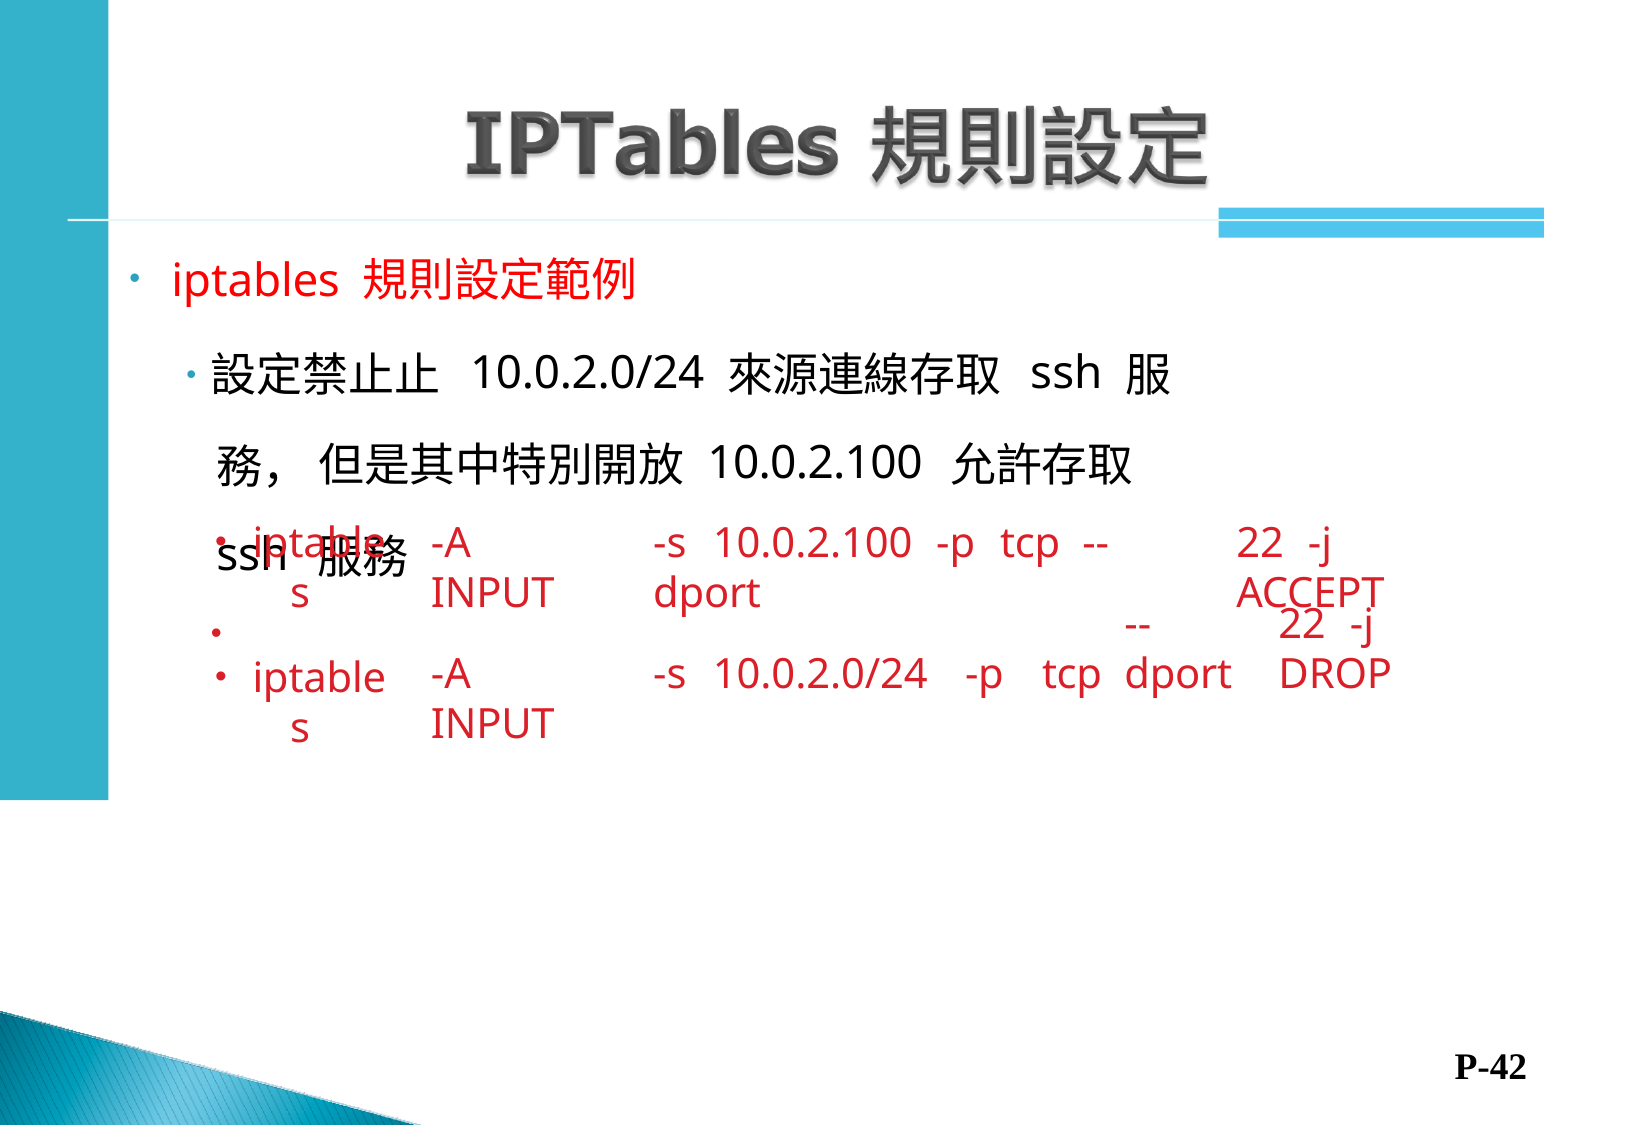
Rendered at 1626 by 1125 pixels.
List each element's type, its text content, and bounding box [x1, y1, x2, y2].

text_box --dport [1122, 597, 1255, 649]
text_box iptables iptables [210, 515, 395, 649]
text_box [453, 81, 1218, 203]
text_box -s 10.0.2.100 -p tcp --dport -s 10.0.2.0/24 -p tcp [651, 515, 1213, 649]
text_box iptables 規則設定範例 • 設定禁⽌止 10.0.2.0/24 來源連線存取 ssh 服務， 但是其中特別開放 10.0.2.100 允許存取 ssh 服務 [125, 250, 1202, 486]
text_box P-16 [1452, 1042, 1532, 1090]
text_box -A INPUT -A INPUT [428, 515, 630, 649]
text_box 22 -j DROP [1276, 597, 1512, 649]
text_box 22 -j ACCEPT [1234, 515, 1509, 567]
